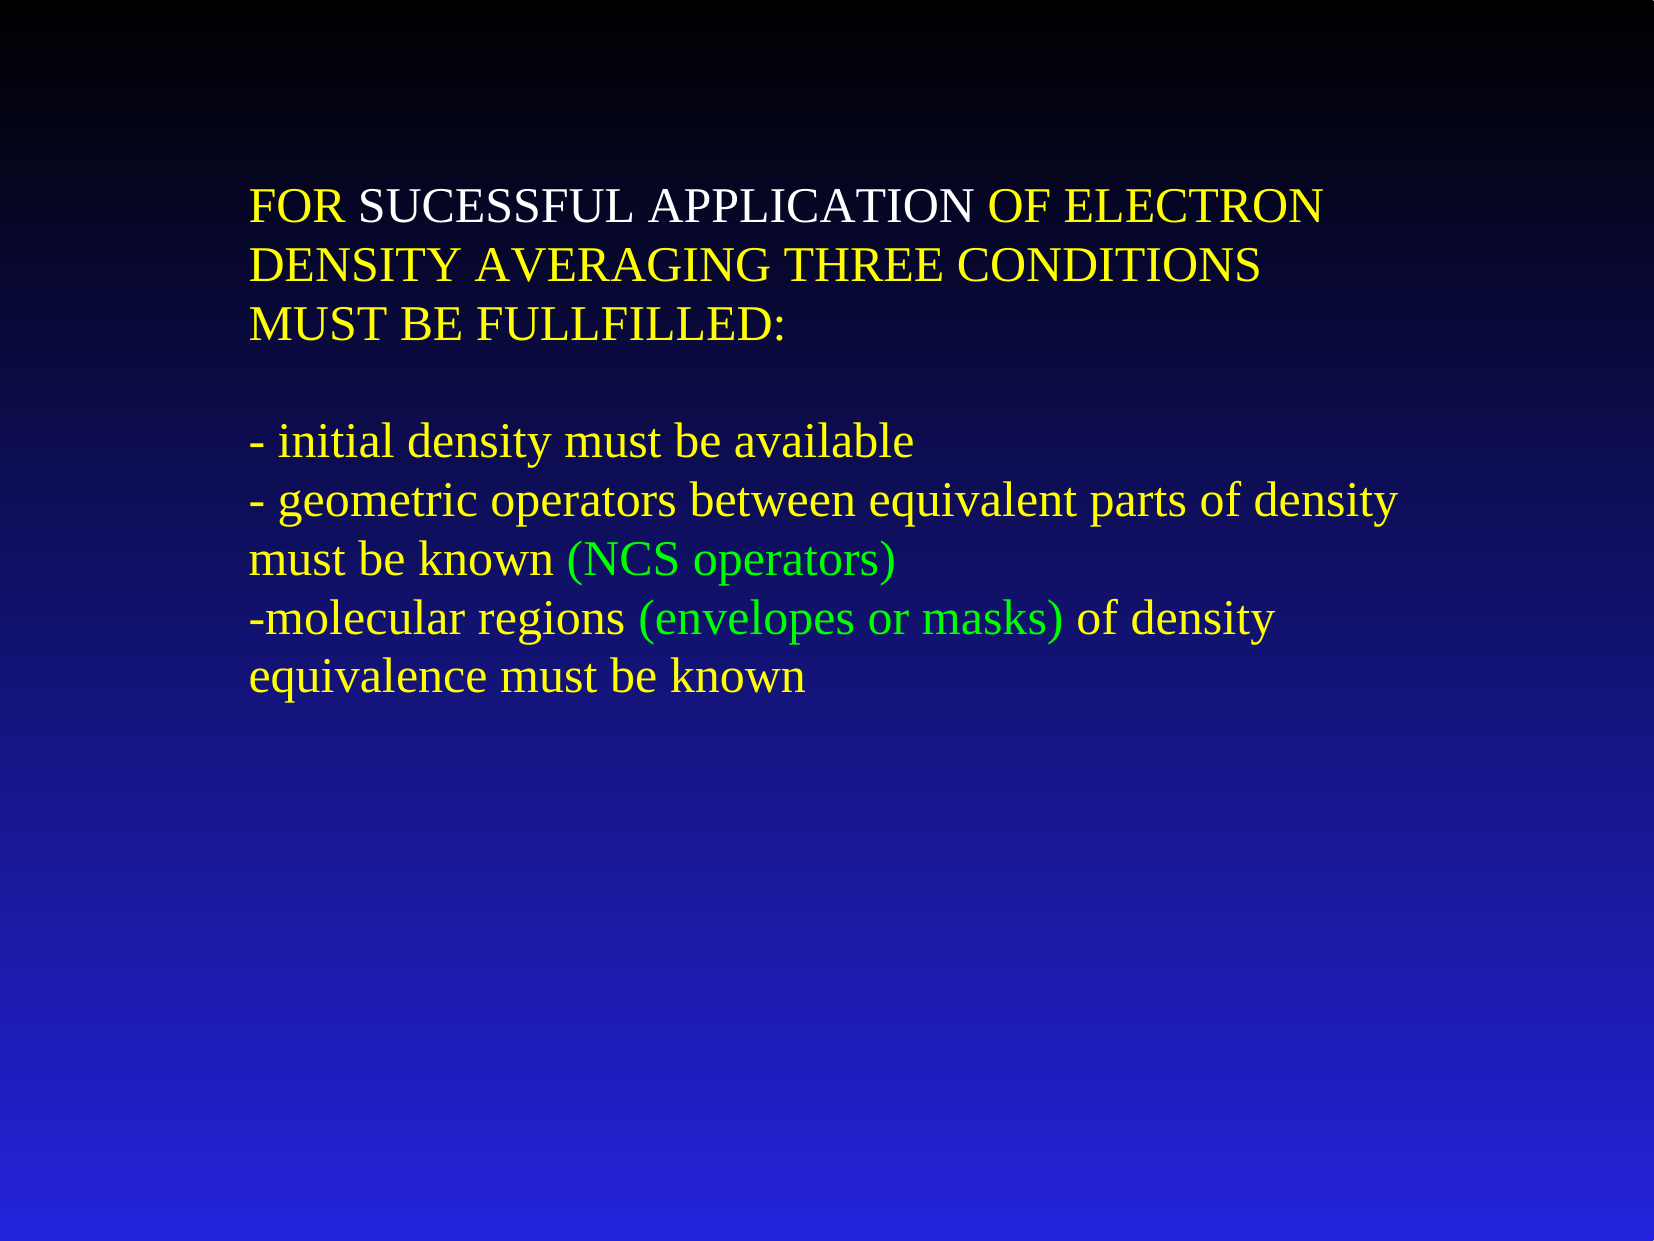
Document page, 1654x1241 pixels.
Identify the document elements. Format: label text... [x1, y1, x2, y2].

text_box FOR SUCESSFUL APPLICATION OF ELECTRON DENSITY AVERAGING THREE CONDITIONS MUST BE FULLFILLED: - initial density must be available - geometric operators between equivalent parts of density must be known (NCS operators) -molecular regions (envelopes or masks) of density equivalence must be known [233, 168, 1422, 781]
